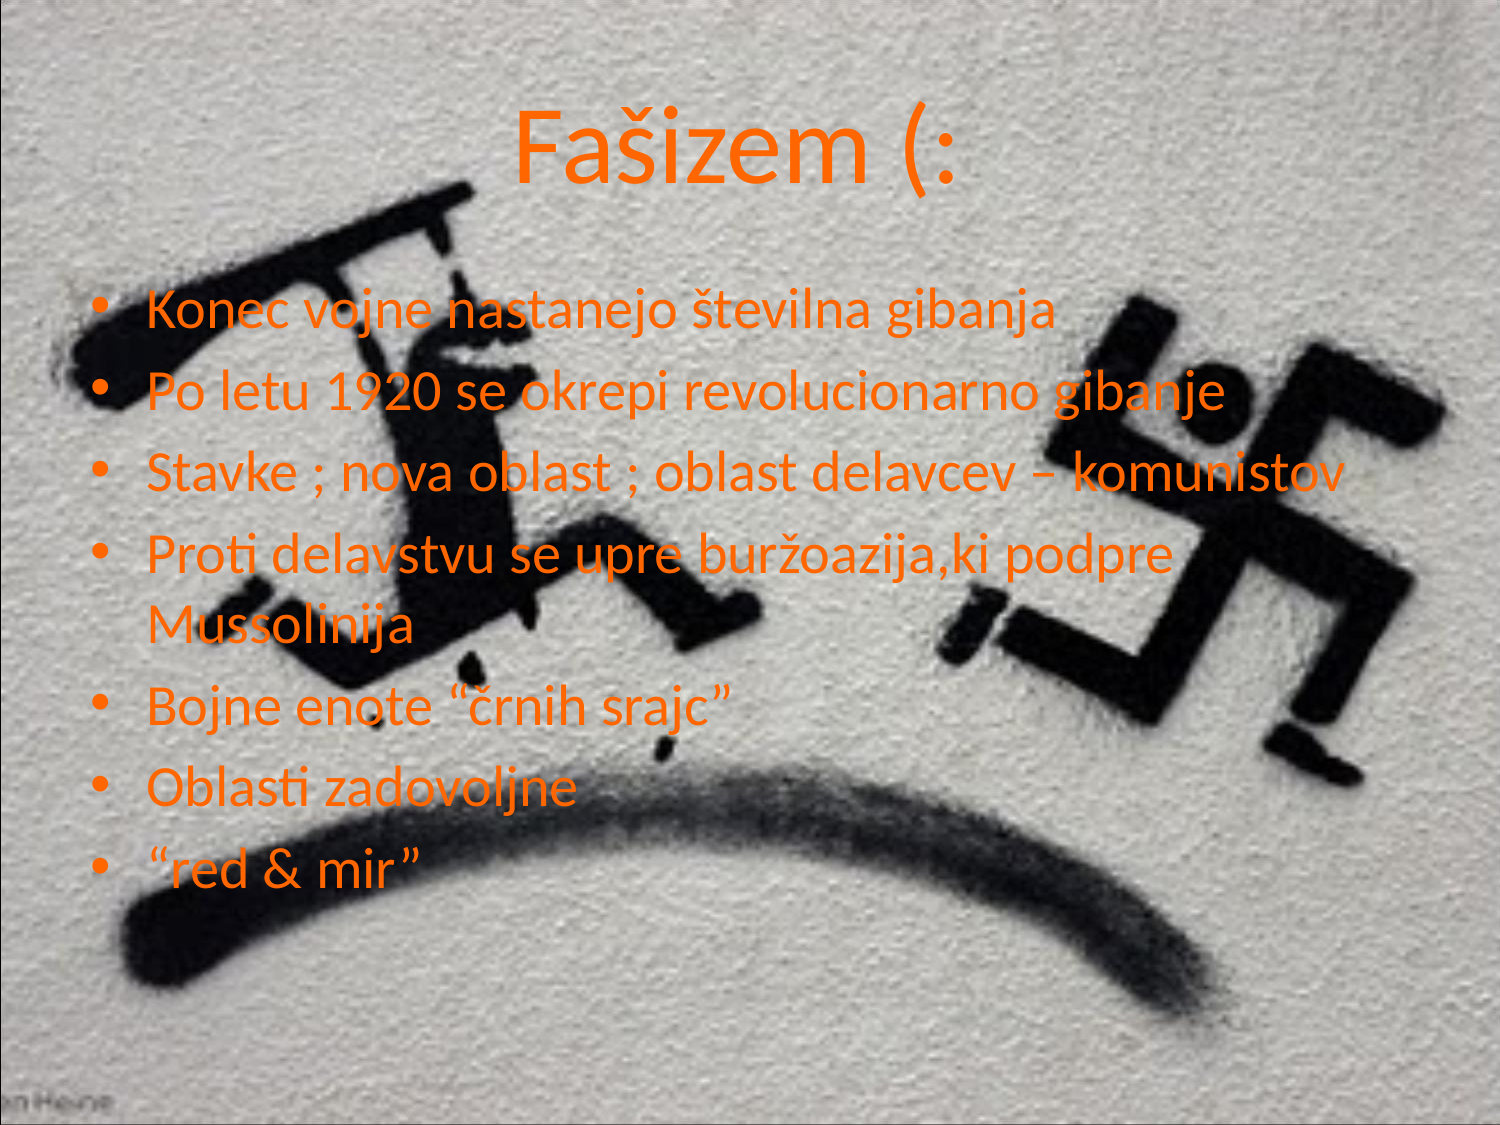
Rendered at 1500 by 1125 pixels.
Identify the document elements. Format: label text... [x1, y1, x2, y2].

picture [0, 0, 1500, 1125]
title Fašizem (: [75, 45, 1425, 233]
list Konec vojne nastanejo številna gibanja Po letu 1920 se okrepi revolucionarno gibanje Stavke ; nova oblast ; oblast delavcev – komunistov Proti delavstvu se upre buržoazija,ki podpre Mussolinija Bojne enote “črnih srajc” Oblasti zadovoljne “red & mir” [75, 262, 1425, 1005]
